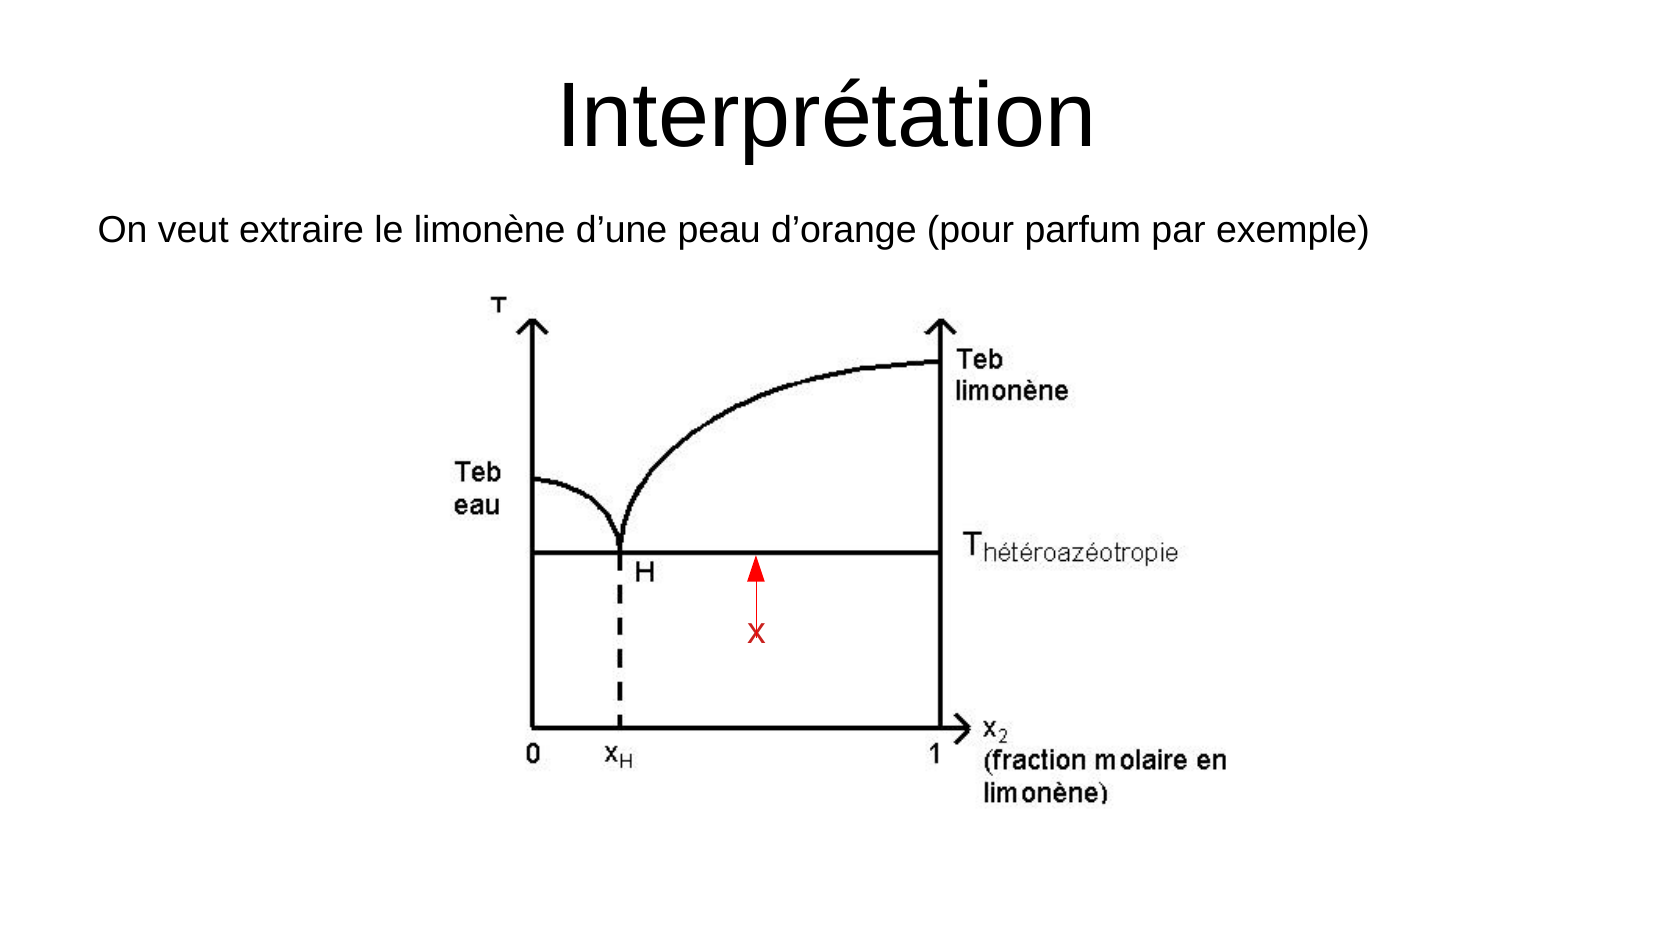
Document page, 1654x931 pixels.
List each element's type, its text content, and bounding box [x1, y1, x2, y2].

picture [438, 283, 1276, 812]
text_box On veut extraire le limonène d’une peau d’orange (pour parfum par exemple) [82, 200, 1385, 258]
text_box x [732, 602, 781, 660]
title Interprétation [82, 37, 1571, 193]
